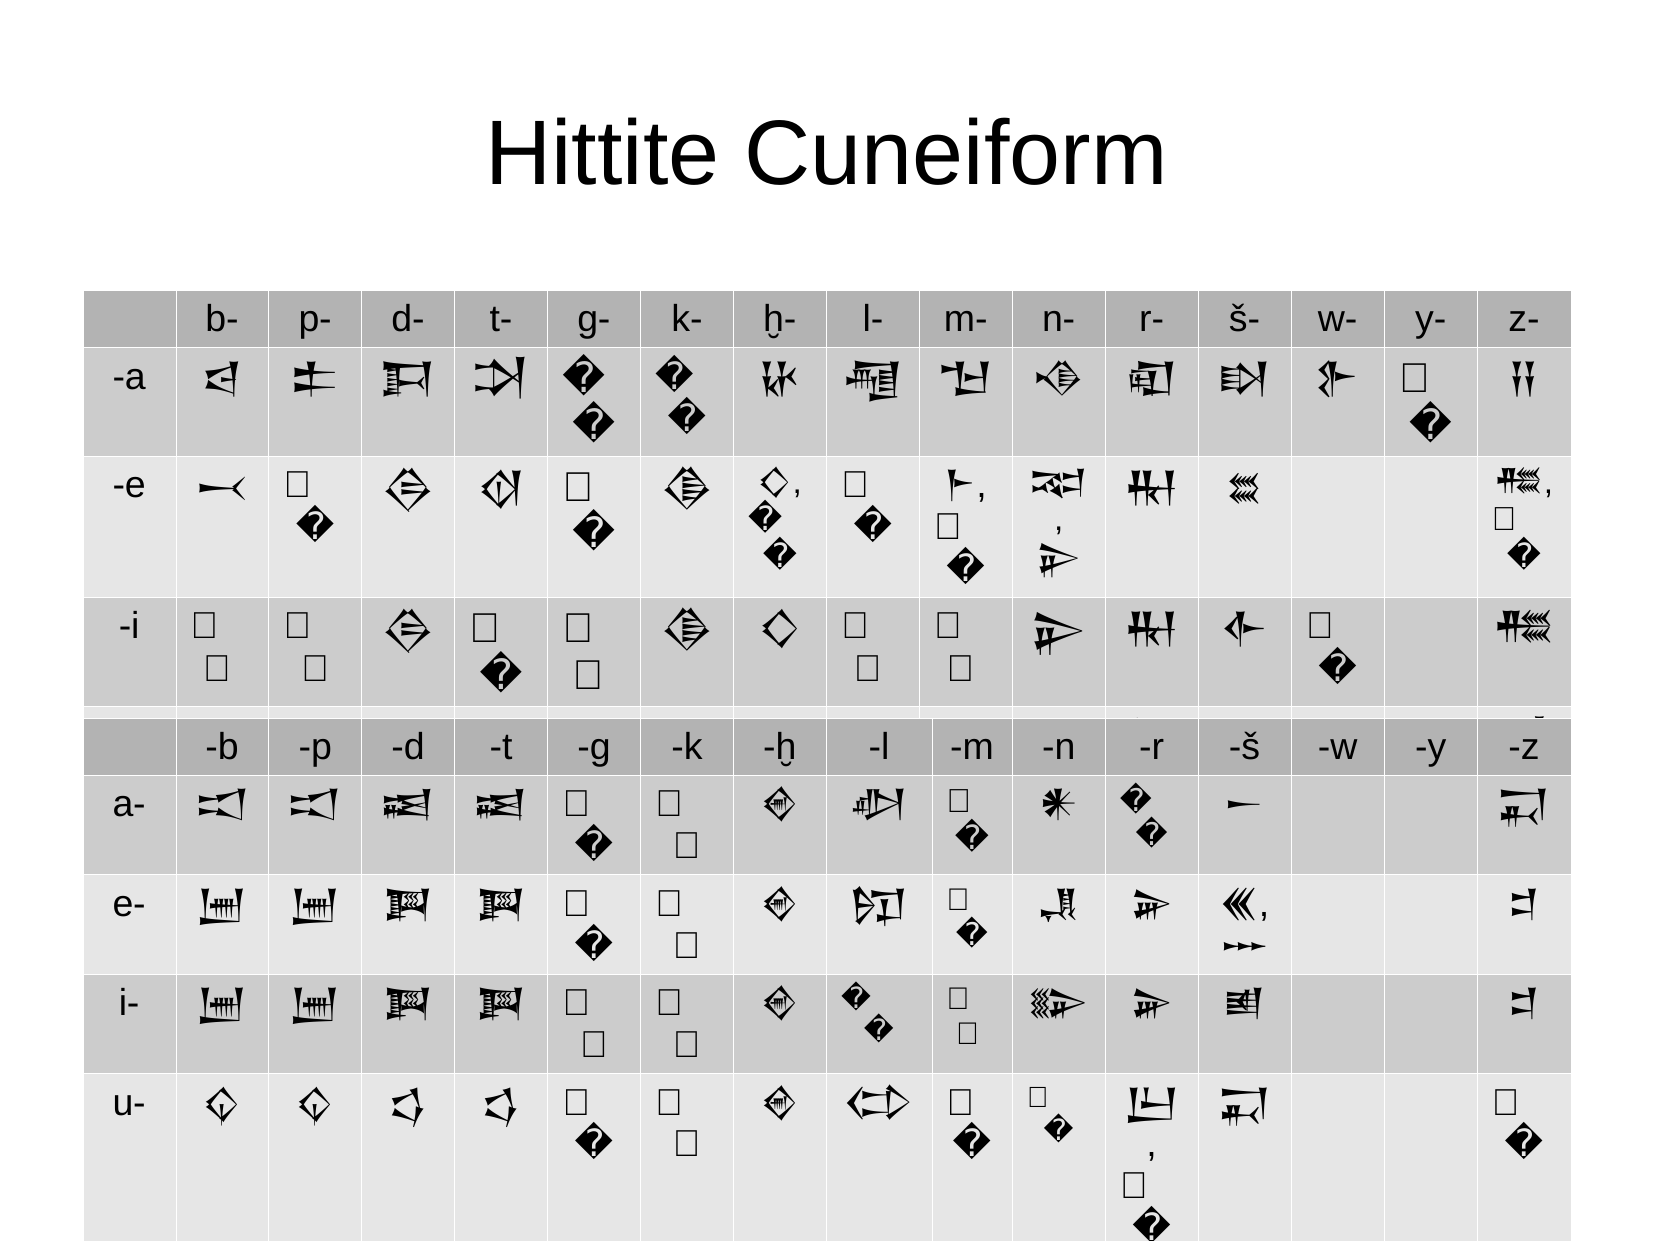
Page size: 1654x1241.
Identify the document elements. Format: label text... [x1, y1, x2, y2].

table_cell 𒁀 [177, 348, 268, 456]
table_cell 𒂖 [827, 875, 932, 974]
table_cell 𒆠 [641, 598, 733, 706]
table_header -t [455, 719, 547, 775]
table_cell 𒁍 [269, 707, 361, 718]
table_cell 𒈨, 𒈪 [920, 457, 1012, 597]
table_cell 𒁉 [269, 457, 361, 597]
table_cell 𒉺 [269, 348, 361, 456]
table_cell 𒀭 [1013, 776, 1105, 874]
table_cell 𒉈, 𒉌 [1013, 457, 1105, 597]
title Hittite Cuneiform [82, 49, 1571, 257]
table_cell 𒄭, 𒃶 [734, 457, 826, 597]
table_cell [1385, 707, 1477, 718]
table_cell 𒅅 [548, 975, 640, 1073]
table_header d- [362, 291, 454, 347]
table_cell 𒊌 [641, 1074, 733, 1241]
table_cell 𒀝 [641, 776, 733, 874]
table_header -k [641, 719, 733, 775]
table_cell 𒅆 [1199, 598, 1291, 706]
table_cell 𒋫 [455, 348, 547, 456]
table_header b- [177, 291, 268, 347]
table_header -d [362, 719, 454, 775]
table_cell -a [84, 348, 176, 456]
table_cell 𒊭 [1199, 348, 1291, 456]
table_header -ḫ [734, 719, 826, 775]
table_cell 𒌓 [362, 1074, 454, 1241]
table_cell [1385, 875, 1477, 974]
table_cell 𒅅 [641, 975, 733, 1073]
table_cell [1385, 598, 1477, 706]
table_cell 𒄴 [734, 776, 826, 874]
table_cell 𒇷 [827, 457, 919, 597]
table_cell 𒍣, 𒍢 [1478, 457, 1571, 597]
table_cell [1292, 776, 1384, 874]
table_cell 𒅕 [1106, 875, 1198, 974]
table_cell 𒊻 [1478, 1074, 1571, 1241]
table_cell 𒀸 [1199, 776, 1291, 874]
table_header m- [920, 291, 1012, 347]
table_header [84, 291, 176, 347]
table_cell 𒁕 [362, 348, 454, 456]
table_cell 𒀉 [362, 875, 454, 974]
table_cell 𒄴 [734, 875, 826, 974]
table_cell 𒅎 [933, 875, 1012, 974]
table_cell 𒋾 [455, 598, 547, 706]
table_header -l [827, 719, 932, 775]
table_cell 𒅖 [1199, 975, 1291, 1073]
table_cell 𒀜 [455, 776, 547, 874]
table_cell 𒆠 [641, 457, 733, 597]
table_cell 𒂵 [548, 348, 640, 456]
table_cell [1385, 776, 1477, 874]
table_cell 𒊑 [1106, 598, 1198, 706]
table_cell 𒅁 [177, 875, 268, 974]
table_cell 𒃾 [1292, 598, 1384, 706]
table_header -w [1292, 719, 1384, 775]
table_cell 𒄑 [1478, 875, 1571, 974]
table_cell 𒄠 [933, 776, 1012, 874]
table_cell [1292, 975, 1384, 1073]
table_cell 𒄴 [734, 975, 826, 1073]
table_cell 𒍑 [1199, 1074, 1291, 1241]
table_cell 𒉡 [1013, 707, 1105, 718]
table_cell -e [84, 457, 176, 597]
table_cell 𒌨, 𒌫 [1106, 1074, 1198, 1241]
table_cell 𒁲 [362, 598, 454, 706]
table_header k- [641, 291, 733, 347]
table_cell 𒀊 [177, 776, 268, 874]
table_cell 𒄀 [548, 457, 640, 597]
table_cell -u [84, 707, 176, 718]
table_cell 𒅁 [177, 975, 268, 1073]
table_cell 𒈾 [1013, 348, 1105, 456]
table_cell e- [84, 875, 176, 974]
table_cell 𒅅 [548, 875, 640, 974]
table_cell 𒅔 [1013, 975, 1105, 1073]
table_cell 𒀠 [827, 776, 932, 874]
table_cell 𒅎 [933, 975, 1012, 1073]
table_cell 𒁲 [362, 457, 454, 597]
table_cell [1292, 457, 1384, 597]
table_cell 𒄭 [734, 598, 826, 706]
table_cell u- [84, 1074, 176, 1241]
table_cell 𒌦 [1013, 1074, 1105, 1241]
table_header -p [269, 719, 361, 775]
table_header -n [1013, 719, 1105, 775]
table_cell 𒈪 [920, 598, 1012, 706]
table_cell [1292, 875, 1384, 974]
table_header g- [548, 291, 640, 347]
table_cell 𒄖 [548, 707, 640, 718]
table_cell 𒅅 [641, 875, 733, 974]
table_header w- [1292, 291, 1384, 347]
table_cell 𒊏 [1106, 348, 1198, 456]
table_cell 𒀉 [455, 975, 547, 1073]
table_cell [1292, 707, 1384, 718]
table_cell 𒌝 [933, 1074, 1012, 1241]
table_cell 𒅁 [269, 875, 361, 974]
table_header t- [455, 291, 547, 347]
table_cell 𒀉 [362, 975, 454, 1073]
table_header š- [1199, 291, 1291, 347]
table_cell 𒀉 [455, 875, 547, 974]
table_cell 𒊑 [1106, 457, 1198, 597]
table_cell 𒅋 [827, 975, 932, 1073]
table_header -b [177, 719, 268, 775]
table_cell 𒄑 [1478, 975, 1571, 1073]
table_cell 𒇻 [827, 707, 919, 718]
table_cell 𒌌 [827, 1074, 932, 1241]
table_cell 𒊒 [1106, 707, 1198, 718]
table_cell 𒉿 [1292, 348, 1384, 456]
table_cell 𒄷 [734, 707, 826, 718]
table_cell 𒁺 [362, 707, 454, 718]
table_cell 𒌓 [455, 1074, 547, 1241]
table_cell 𒅈 [1106, 776, 1198, 874]
table_cell 𒀊 [269, 776, 361, 874]
table_cell 𒌅 [455, 707, 547, 718]
table_cell [1292, 1074, 1384, 1241]
table_header -m [933, 719, 1012, 775]
table_cell 𒁁 [177, 457, 268, 597]
table_header -z [1478, 719, 1571, 775]
table_header y- [1385, 291, 1477, 347]
table_header l- [827, 291, 919, 347]
table_cell 𒊌 [548, 1074, 640, 1241]
table_header p- [269, 291, 361, 347]
table_cell 𒁉 [269, 598, 361, 706]
table_cell 𒅕 [1106, 975, 1198, 1073]
table_cell 𒅗 [641, 348, 733, 456]
table_header -š [1199, 719, 1291, 775]
table_cell 𒀜 [362, 776, 454, 874]
table_cell 𒄩 [734, 348, 826, 456]
table_cell 𒀝 [548, 776, 640, 874]
table_cell 𒅀 [1385, 348, 1477, 456]
table_cell [1385, 1074, 1477, 1241]
table_header -y [1385, 719, 1477, 775]
table_cell 𒂗 [1013, 875, 1105, 974]
table_cell a- [84, 776, 176, 874]
table_cell 𒋗, 𒋙 [1199, 707, 1291, 718]
table_cell 𒄴 [734, 1074, 826, 1241]
table_cell [1385, 975, 1477, 1073]
table_header z- [1478, 291, 1571, 347]
table_cell 𒅁 [269, 975, 361, 1073]
table_cell 𒌍, 𒐁 [1199, 875, 1291, 974]
table_header r- [1106, 291, 1198, 347]
table_cell 𒍑 [1478, 776, 1571, 874]
table_header n- [1013, 291, 1105, 347]
table_cell 𒈬 [920, 707, 1012, 718]
table_cell 𒆪 [641, 707, 733, 718]
table_cell 𒋼 [455, 457, 547, 597]
table_cell 𒁍 [177, 707, 268, 718]
table_cell 𒌨, 𒌫 [1145, 1212, 1159, 1233]
table_cell 𒊺 [1199, 457, 1291, 597]
table_cell [1385, 457, 1477, 597]
table_header -r [1106, 719, 1198, 775]
table_cell 𒇷 [827, 598, 919, 706]
table_cell i- [84, 975, 176, 1073]
table_cell 𒈠 [920, 348, 1012, 456]
table_cell 𒍝 [1478, 348, 1571, 456]
table_cell 𒍣 [1478, 598, 1571, 706]
table_header -g [548, 719, 640, 775]
table_cell 𒌒 [177, 1074, 268, 1241]
table_cell -i [84, 598, 176, 706]
table_header [84, 719, 176, 775]
table_cell 𒍪 [1478, 707, 1571, 718]
table_cell 𒆷 [827, 348, 919, 456]
table_cell 𒌒 [269, 1074, 361, 1241]
table_cell 𒄀 [548, 598, 640, 706]
table_header ḫ- [734, 291, 826, 347]
table_cell 𒉌 [1013, 598, 1105, 706]
table_cell 𒁉 [177, 598, 268, 706]
